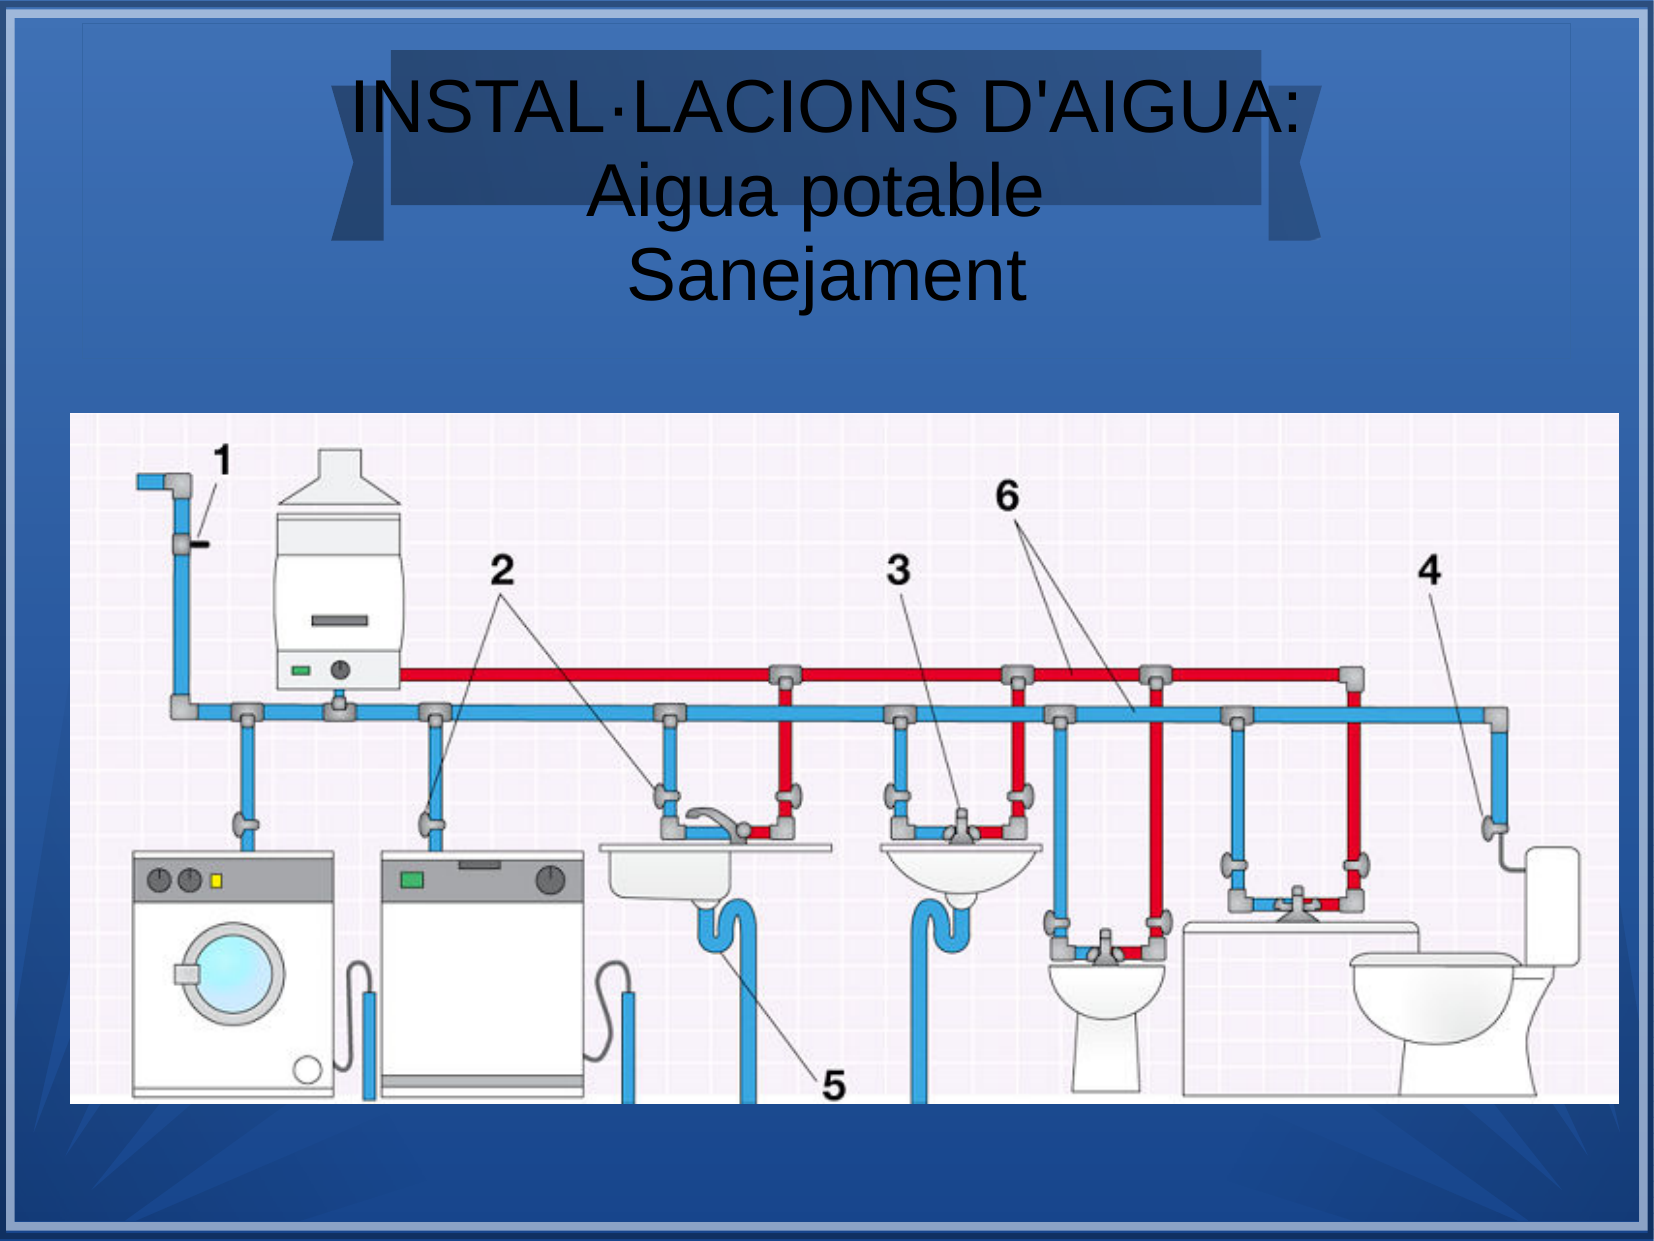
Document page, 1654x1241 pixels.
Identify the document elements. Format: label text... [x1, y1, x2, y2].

title INSTAL·LACIONS D'AIGUA: Aigua potable Sanejament [82, 23, 1571, 359]
picture [70, 413, 1619, 1104]
